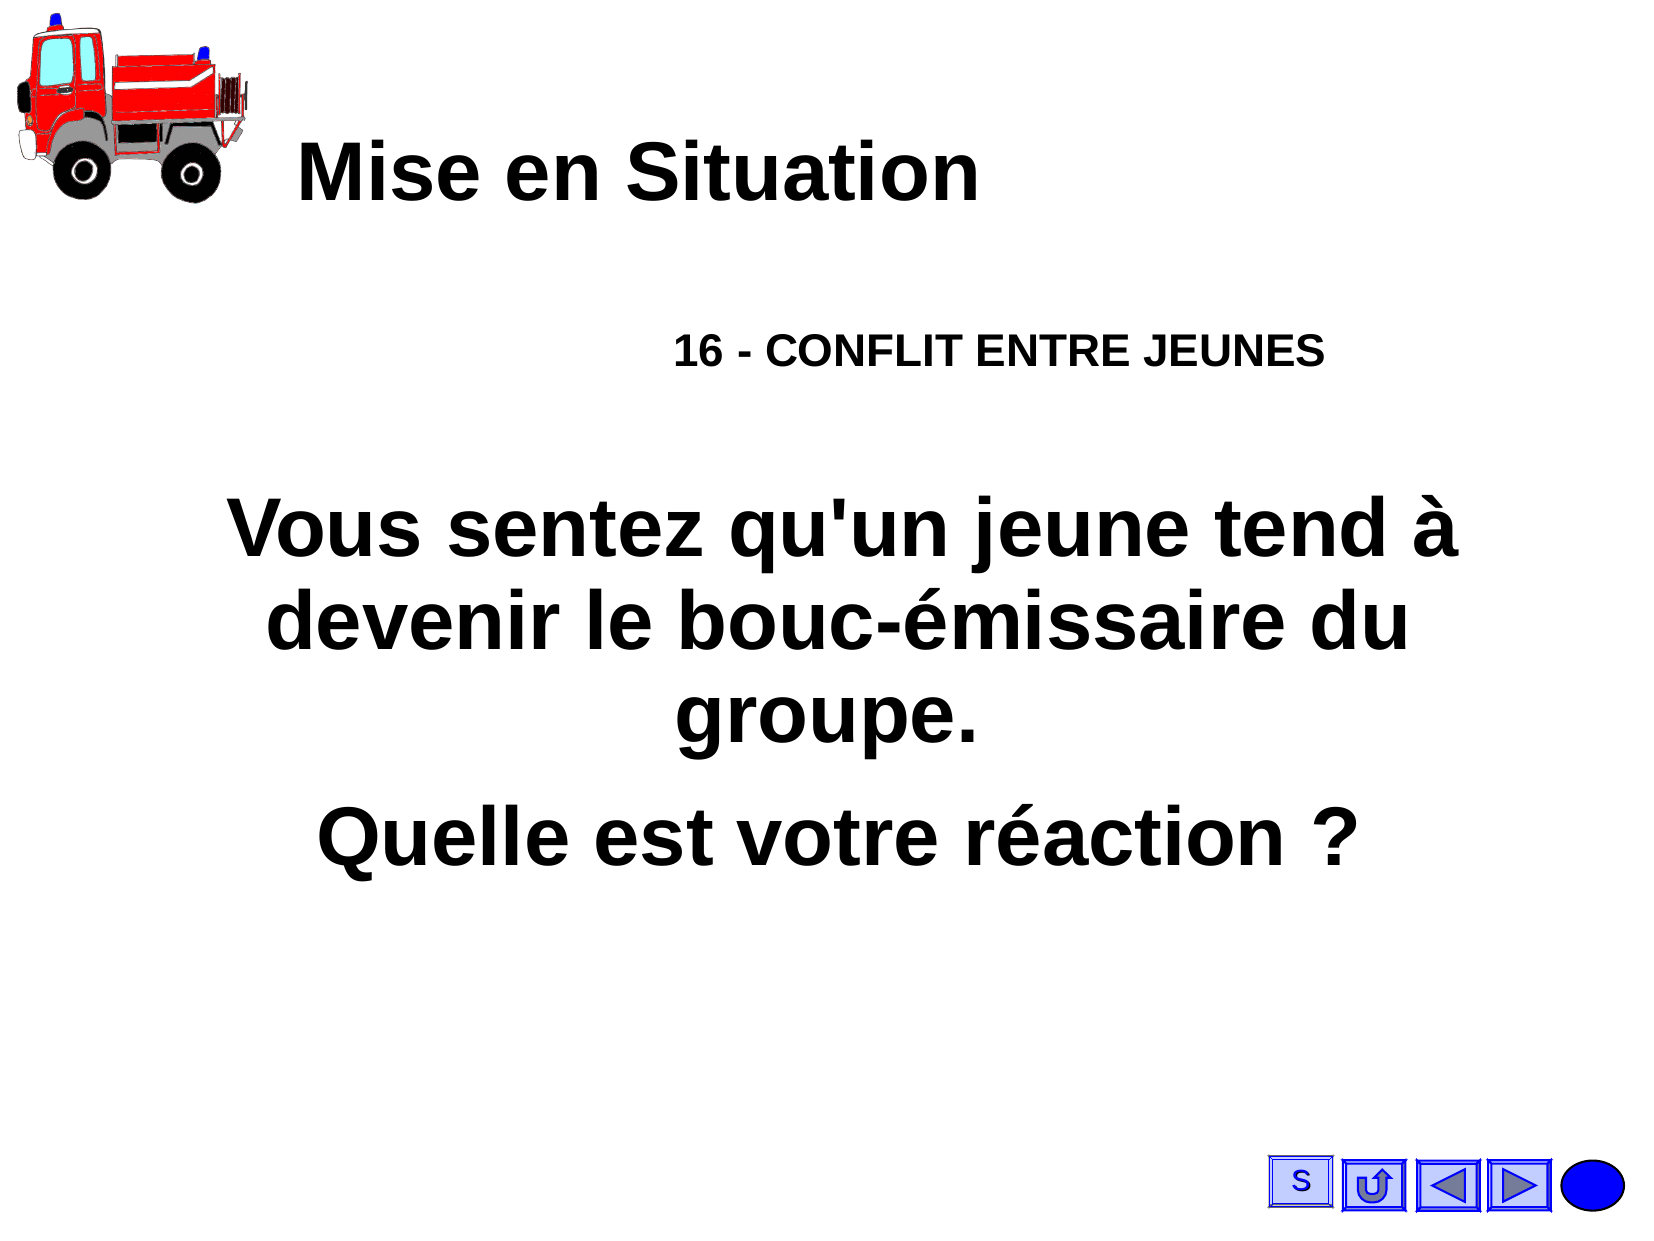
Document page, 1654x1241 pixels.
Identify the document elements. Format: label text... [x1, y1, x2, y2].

text_box 16 - CONFLIT ENTRE JEUNES [673, 324, 1388, 425]
picture [8, 8, 257, 216]
text_box Mise en Situation [281, 118, 1020, 227]
text_box [1561, 1160, 1625, 1211]
list Vous sentez qu'un jeune tend à devenir le bouc-émissaire du groupe. Quelle est votre réaction ? [201, 473, 1477, 916]
